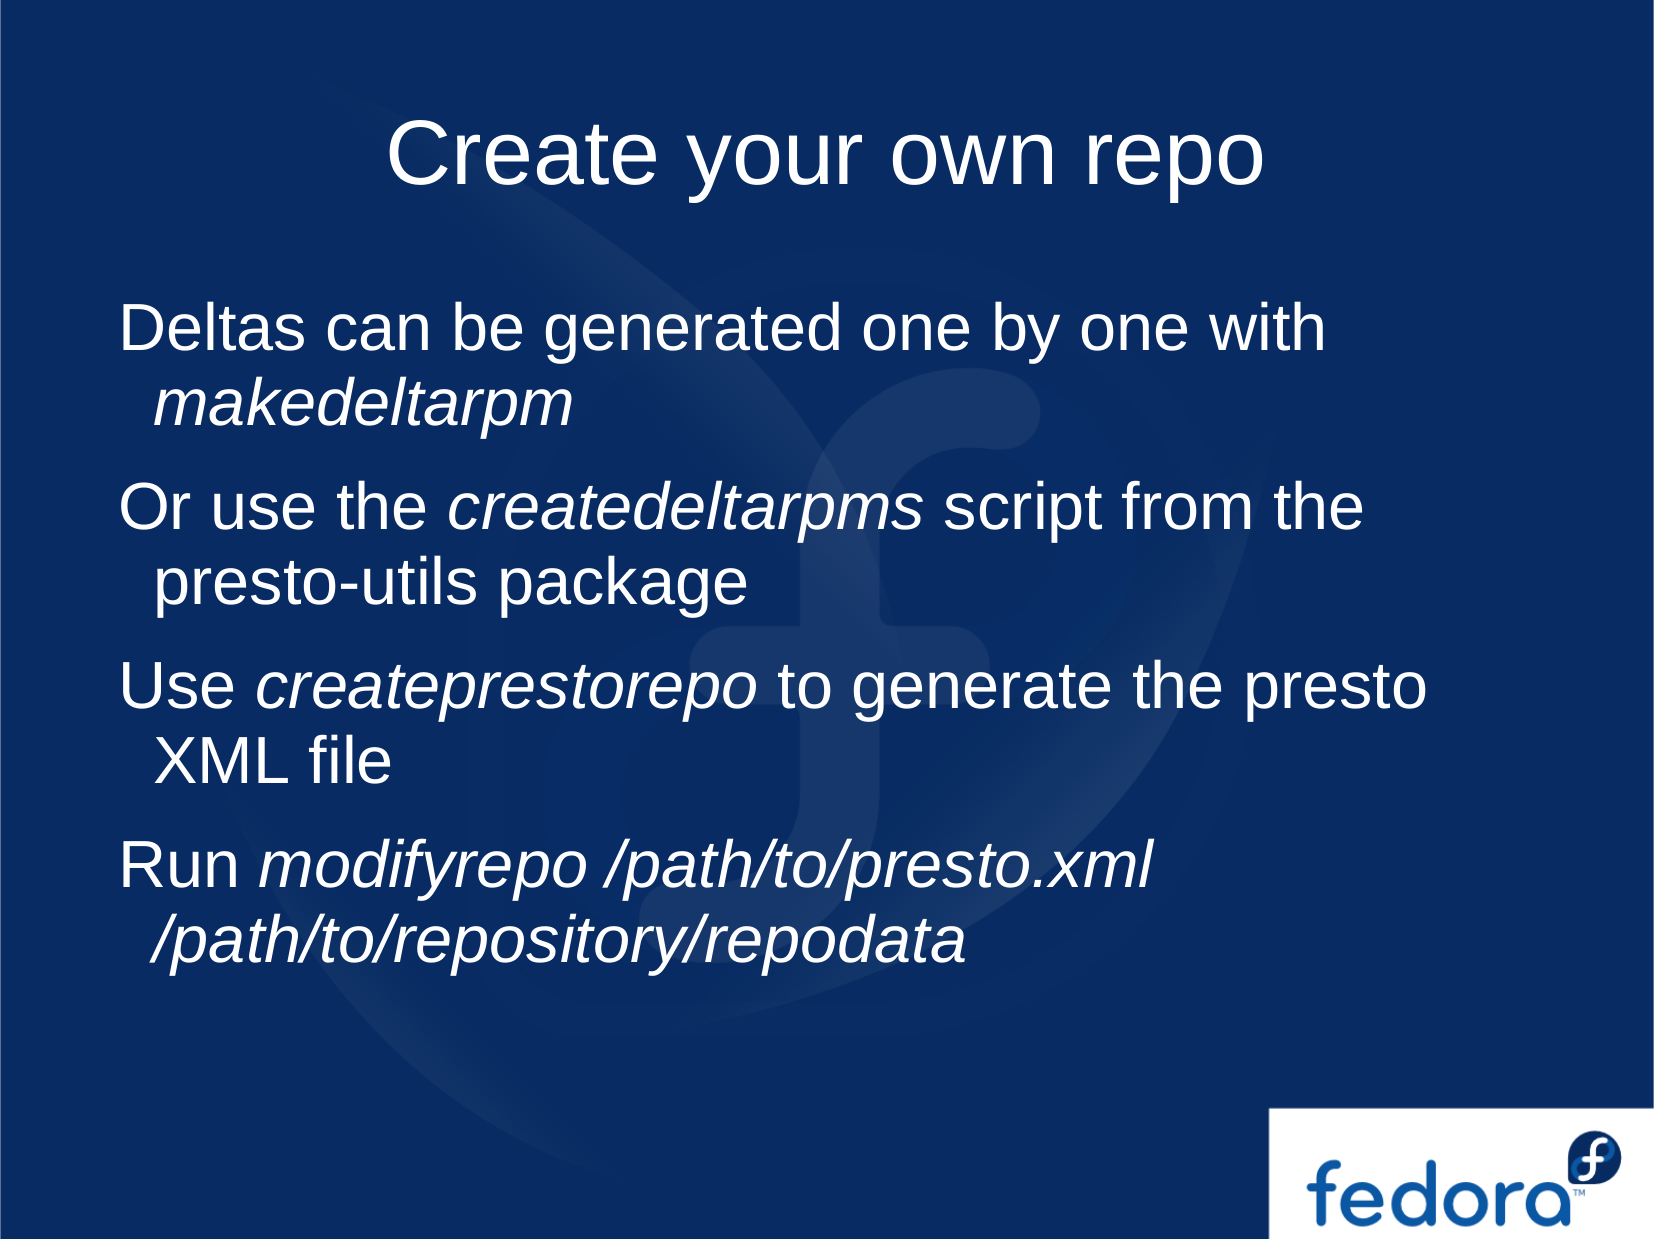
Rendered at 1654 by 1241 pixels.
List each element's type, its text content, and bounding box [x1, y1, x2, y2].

list Deltas can be generated one by one with makedeltarpm Or use the createdeltarpms script from the presto-utils package Use createprestorepo to generate the presto XML file Run modifyrepo /path/to/presto.xml /path/to/repository/repodata [82, 290, 1571, 1094]
title Create your own repo [82, 56, 1571, 250]
picture [0, 0, 1654, 1239]
